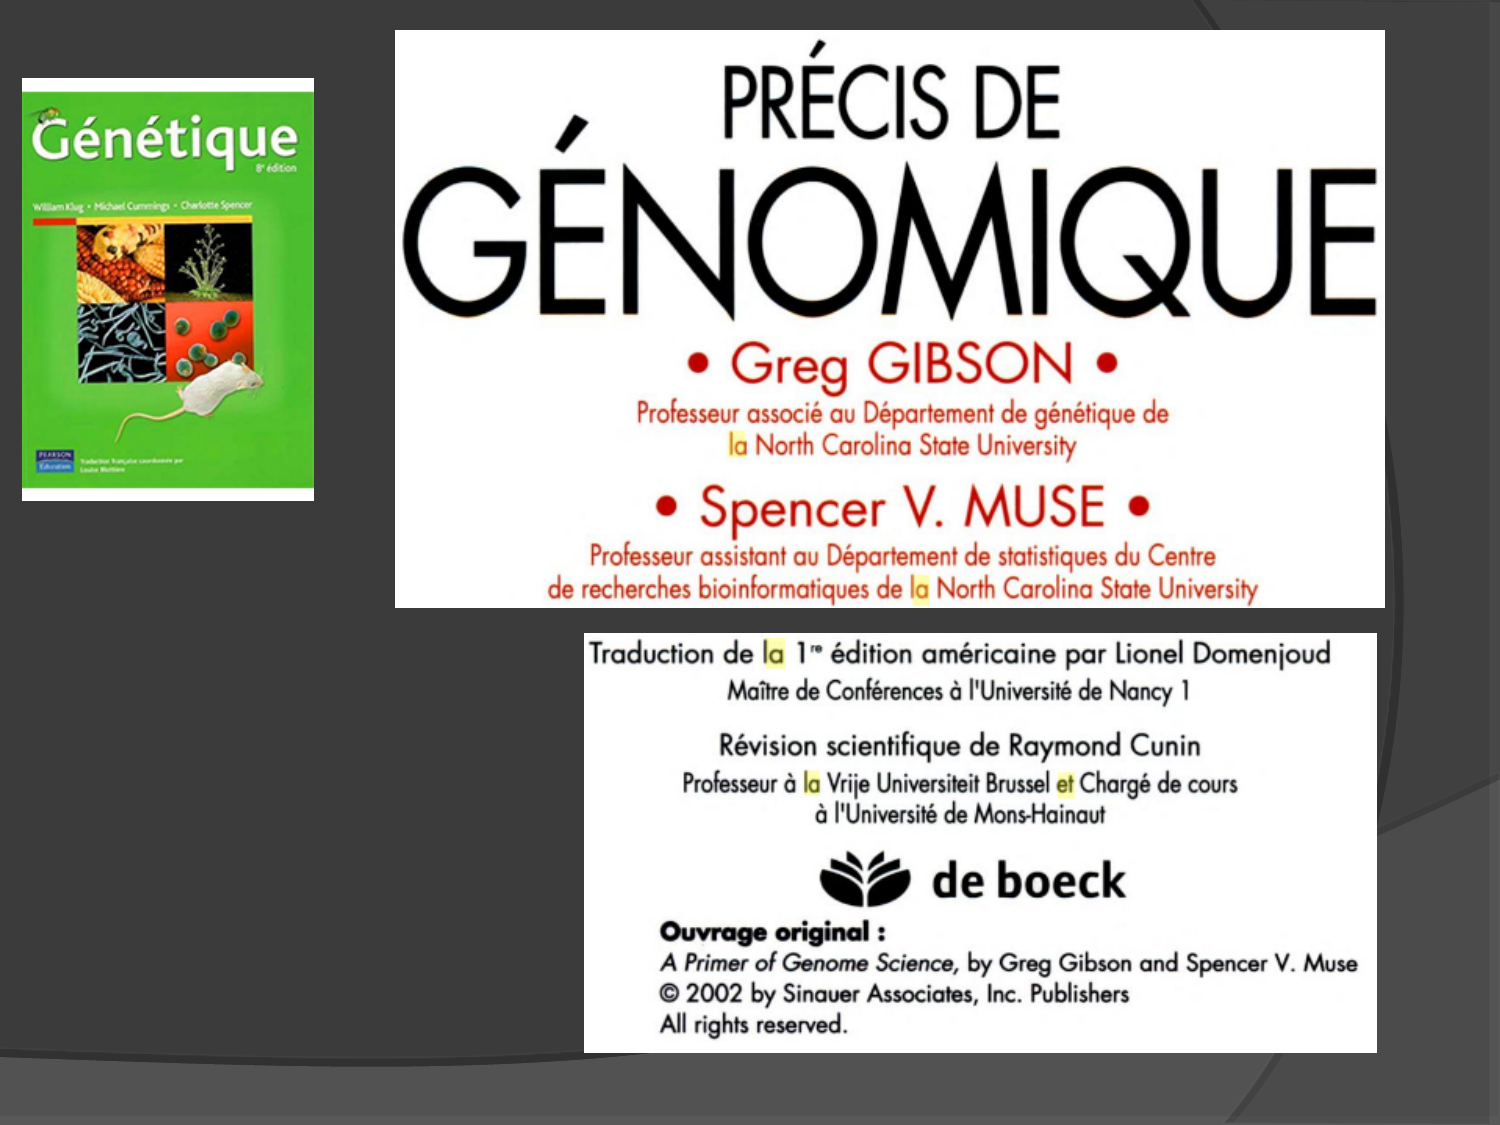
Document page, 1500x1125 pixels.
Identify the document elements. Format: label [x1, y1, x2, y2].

picture [584, 633, 1377, 1053]
picture [22, 78, 314, 501]
picture [395, 30, 1385, 608]
